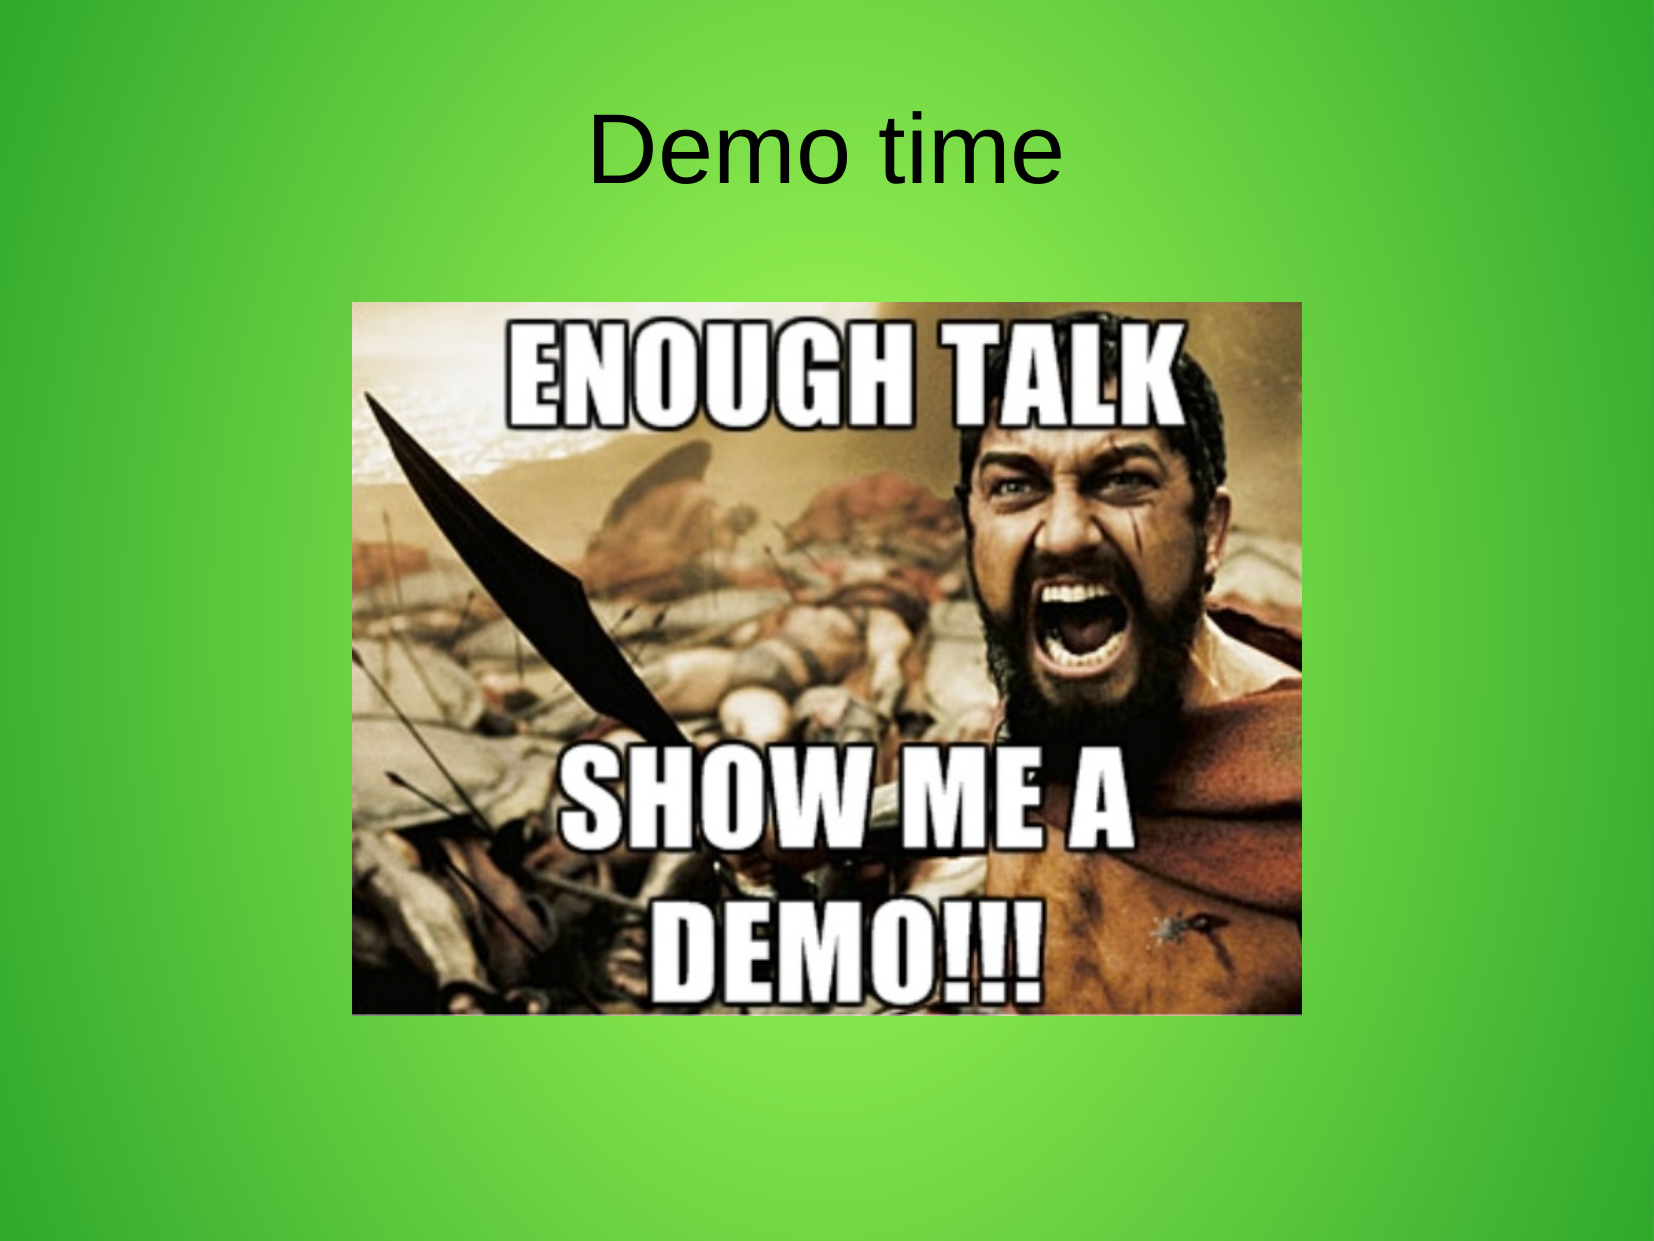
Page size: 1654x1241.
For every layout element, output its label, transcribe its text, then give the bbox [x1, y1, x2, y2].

title Demo time [82, 47, 1571, 252]
picture [352, 302, 1302, 1016]
